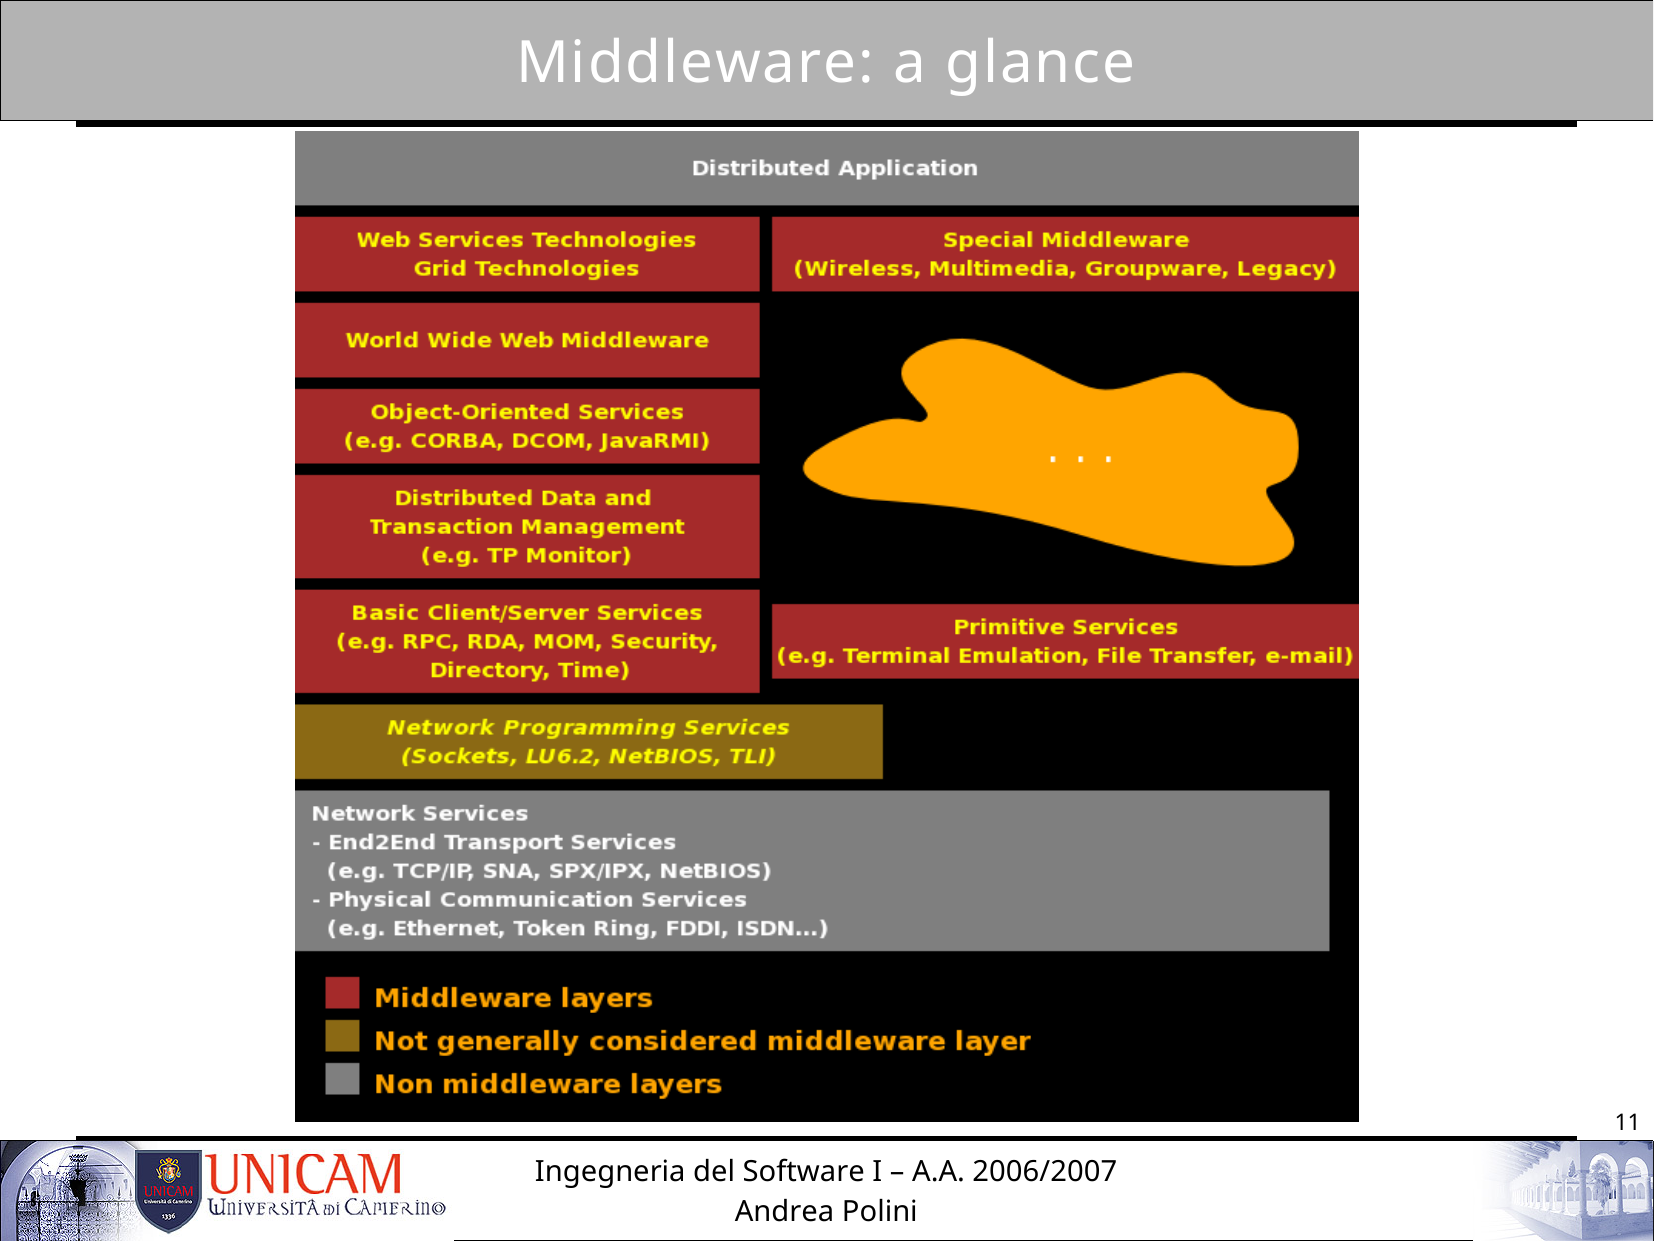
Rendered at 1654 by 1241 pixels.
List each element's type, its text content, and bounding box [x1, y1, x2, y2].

title Middleware: a glance [0, 0, 1653, 121]
picture [295, 131, 1359, 1123]
picture [1473, 1141, 1654, 1241]
picture [0, 1141, 454, 1241]
